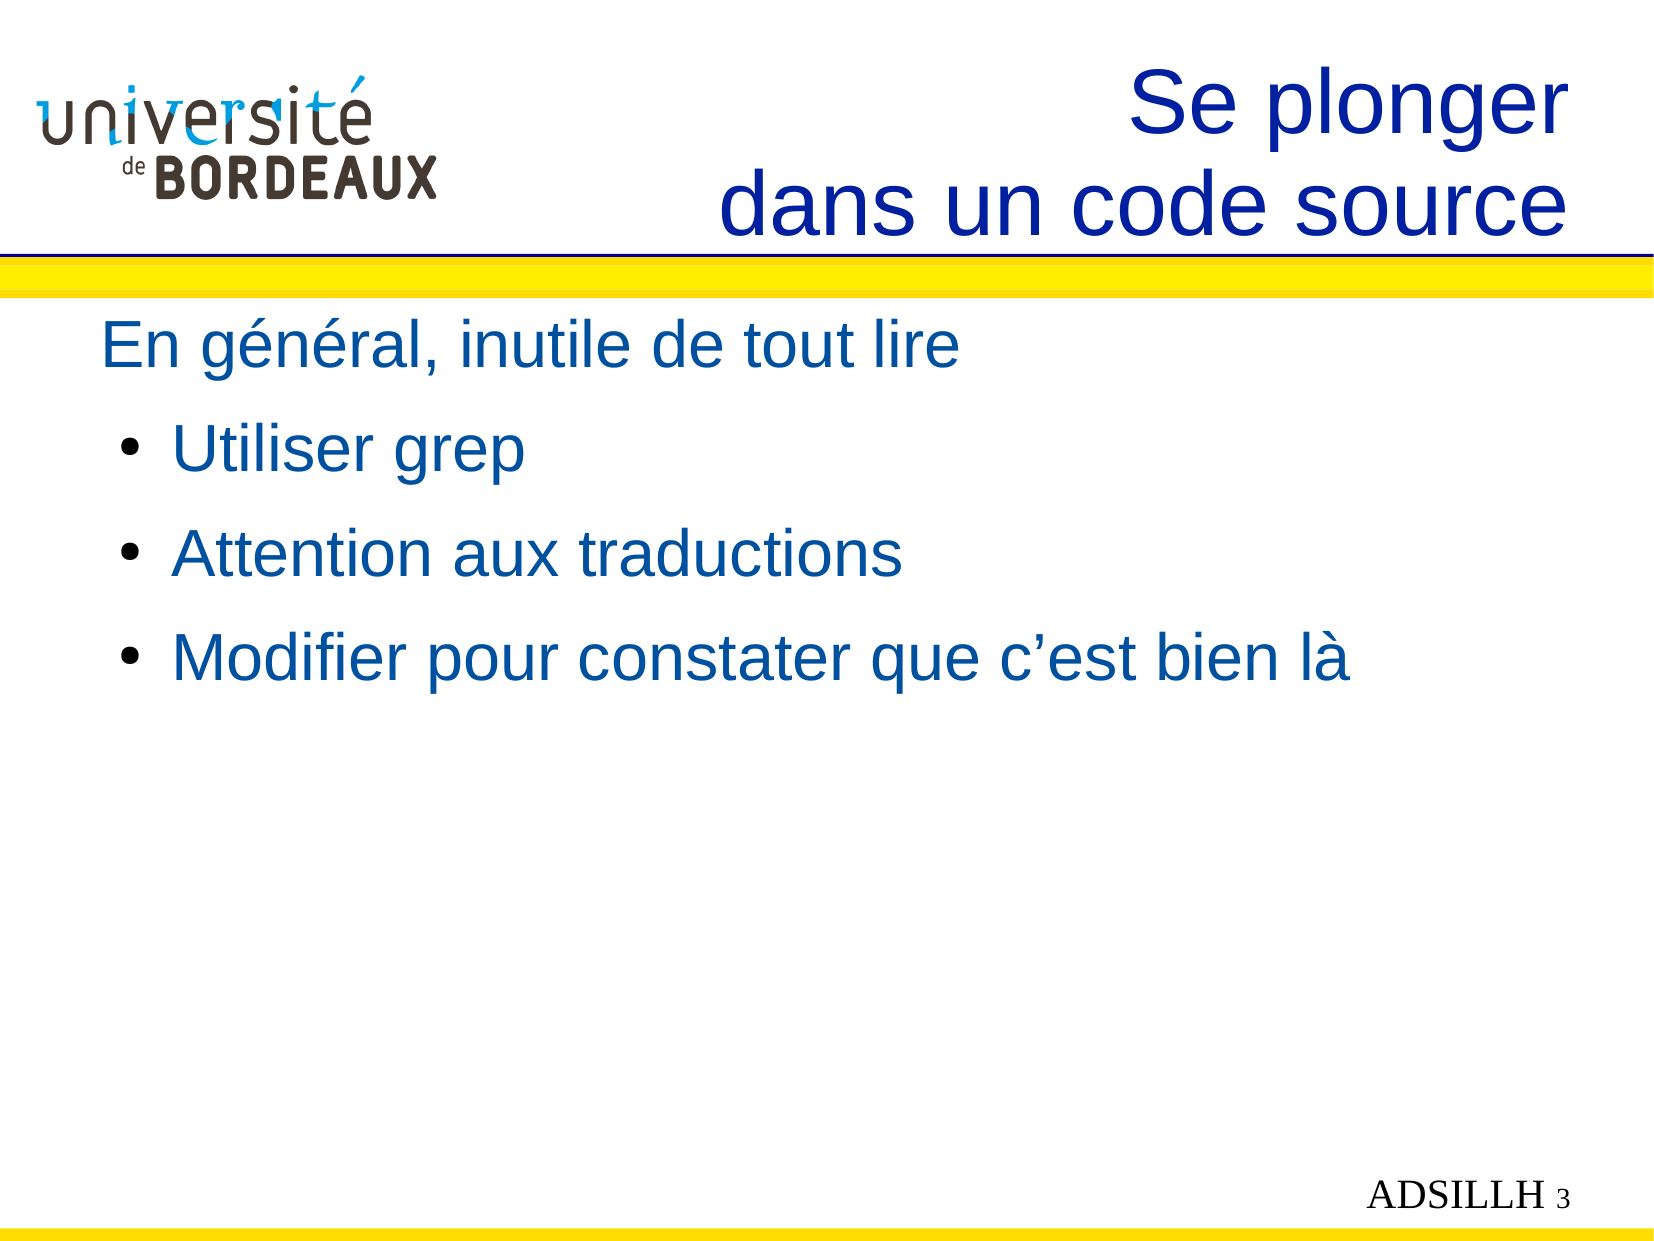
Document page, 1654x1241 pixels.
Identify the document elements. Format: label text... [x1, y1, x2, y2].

picture [0, 49, 469, 243]
title Se plonger dans un code source [469, 49, 1571, 257]
list En général, inutile de tout lire Utiliser grep Attention aux traductions Modifier pour constater que c’est bien là [82, 307, 1571, 1126]
